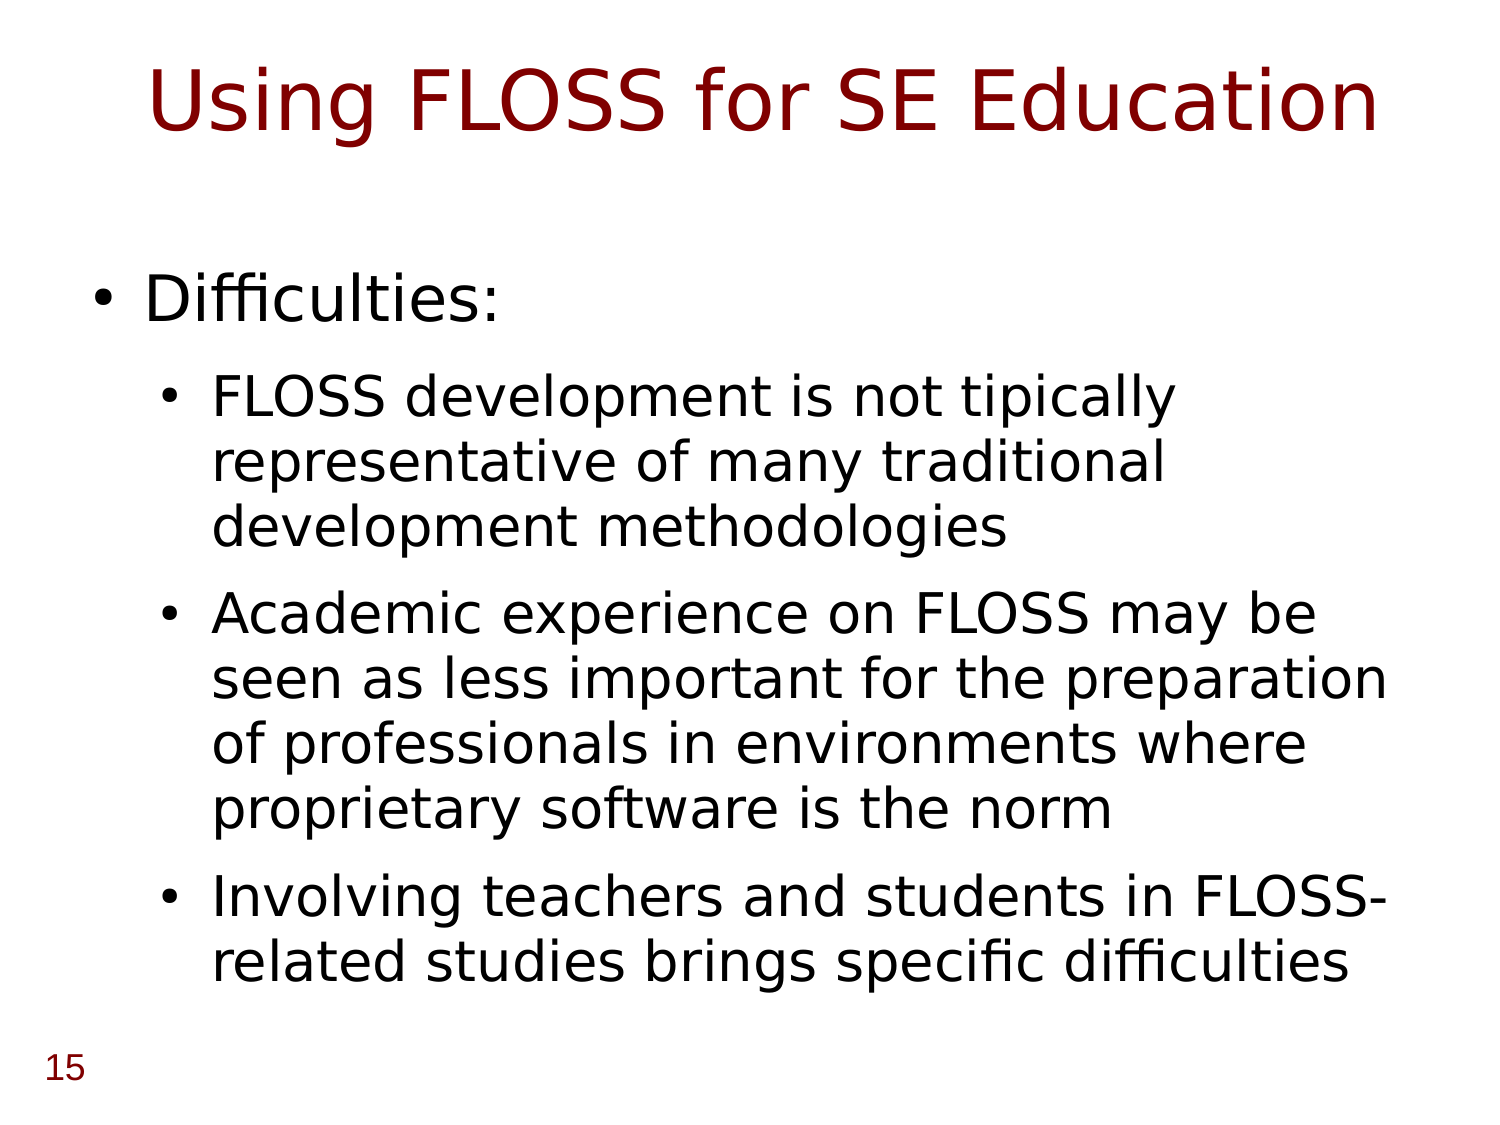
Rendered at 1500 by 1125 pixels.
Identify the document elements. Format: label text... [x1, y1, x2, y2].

title Using FLOSS for SE Education [70, 27, 1459, 178]
list Difficulties: FLOSS development is not tipically representative of many traditional development methodologies Academic experience on FLOSS may be seen as less important for the preparation of professionals in environments where proprietary software is the norm Involving teachers and students in FLOSS-related studies brings specific difficulties [75, 261, 1447, 1004]
